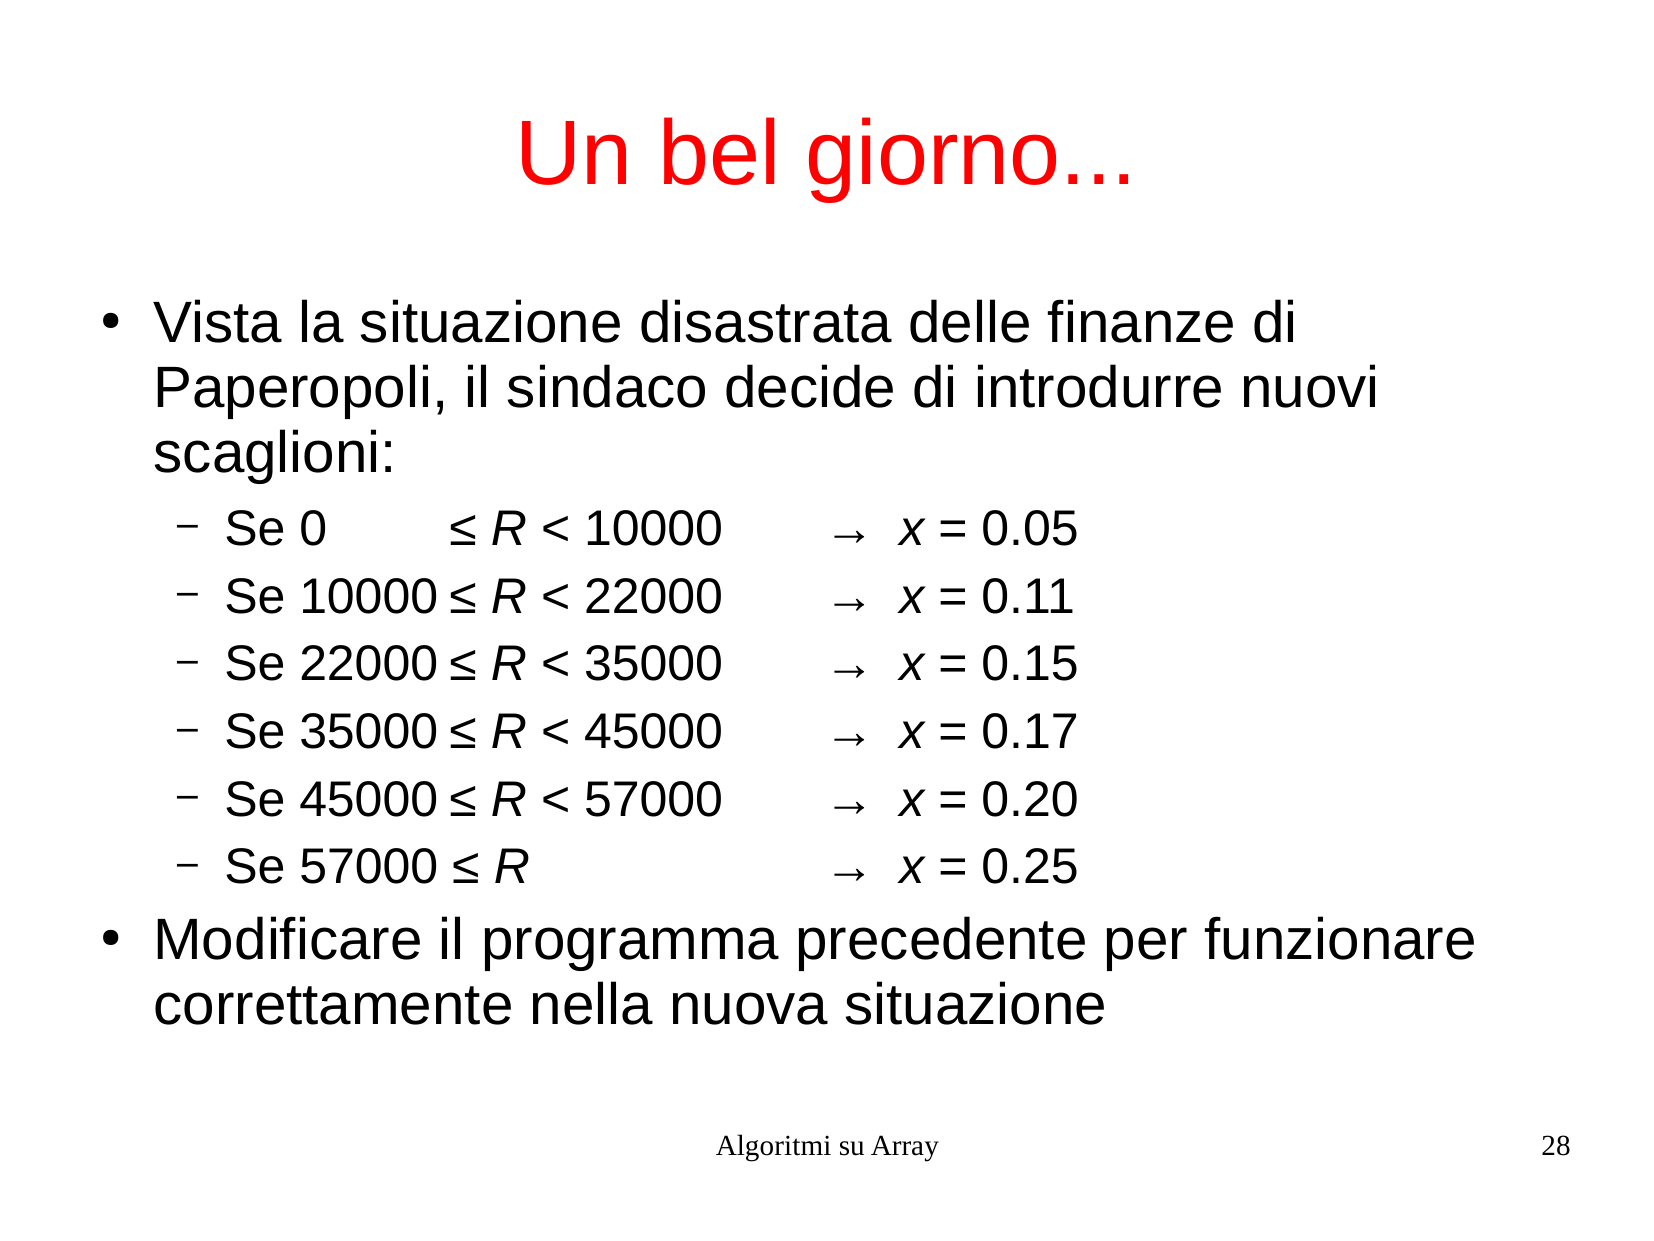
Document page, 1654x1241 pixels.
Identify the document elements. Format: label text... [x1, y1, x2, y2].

list Vista la situazione disastrata delle finanze di Paperopoli, il sindaco decide di introdurre nuovi scaglioni: Se 0 ≤ R < 10000 → x = 0.05 Se 10000 ≤ R < 22000 → x = 0.11 Se 22000 ≤ R < 35000 → x = 0.15 Se 35000 ≤ R < 45000 → x = 0.17 Se 45000 ≤ R < 57000 → x = 0.20 Se 57000 ≤ R → x = 0.25 Modificare il programma precedente per funzionare correttamente nella nuova situazione [82, 290, 1571, 1109]
title Un bel giorno... [82, 49, 1571, 257]
